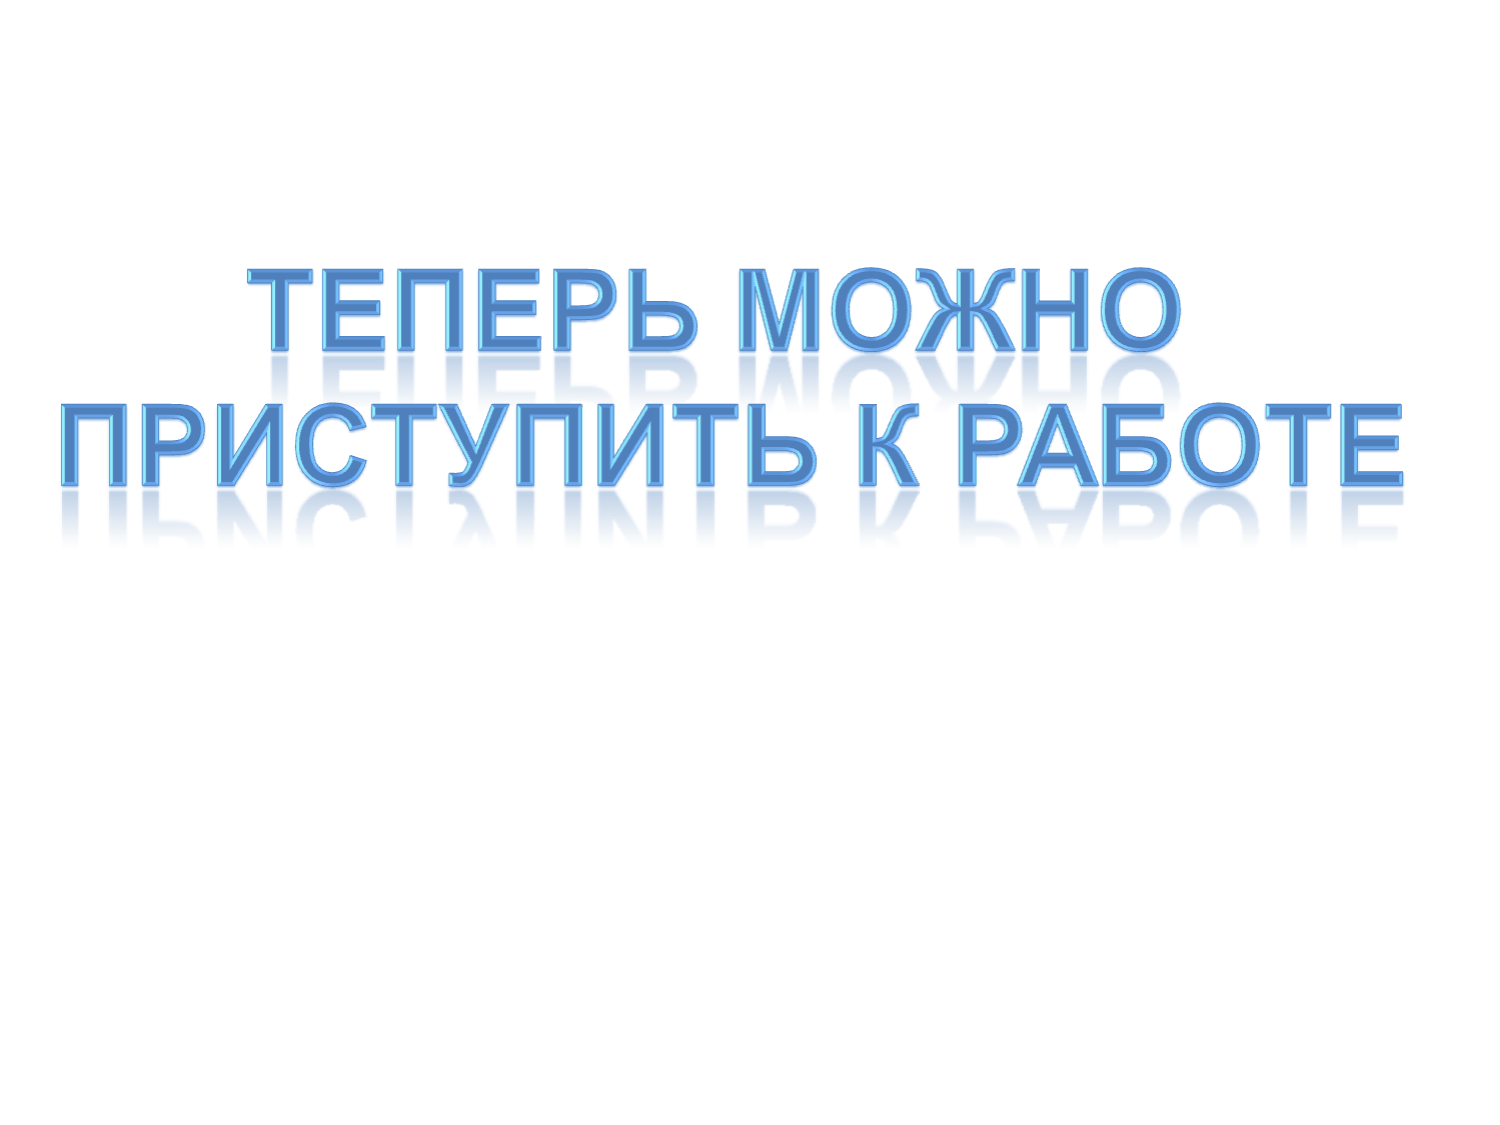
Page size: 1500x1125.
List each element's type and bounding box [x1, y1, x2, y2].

picture [0, 203, 1483, 641]
